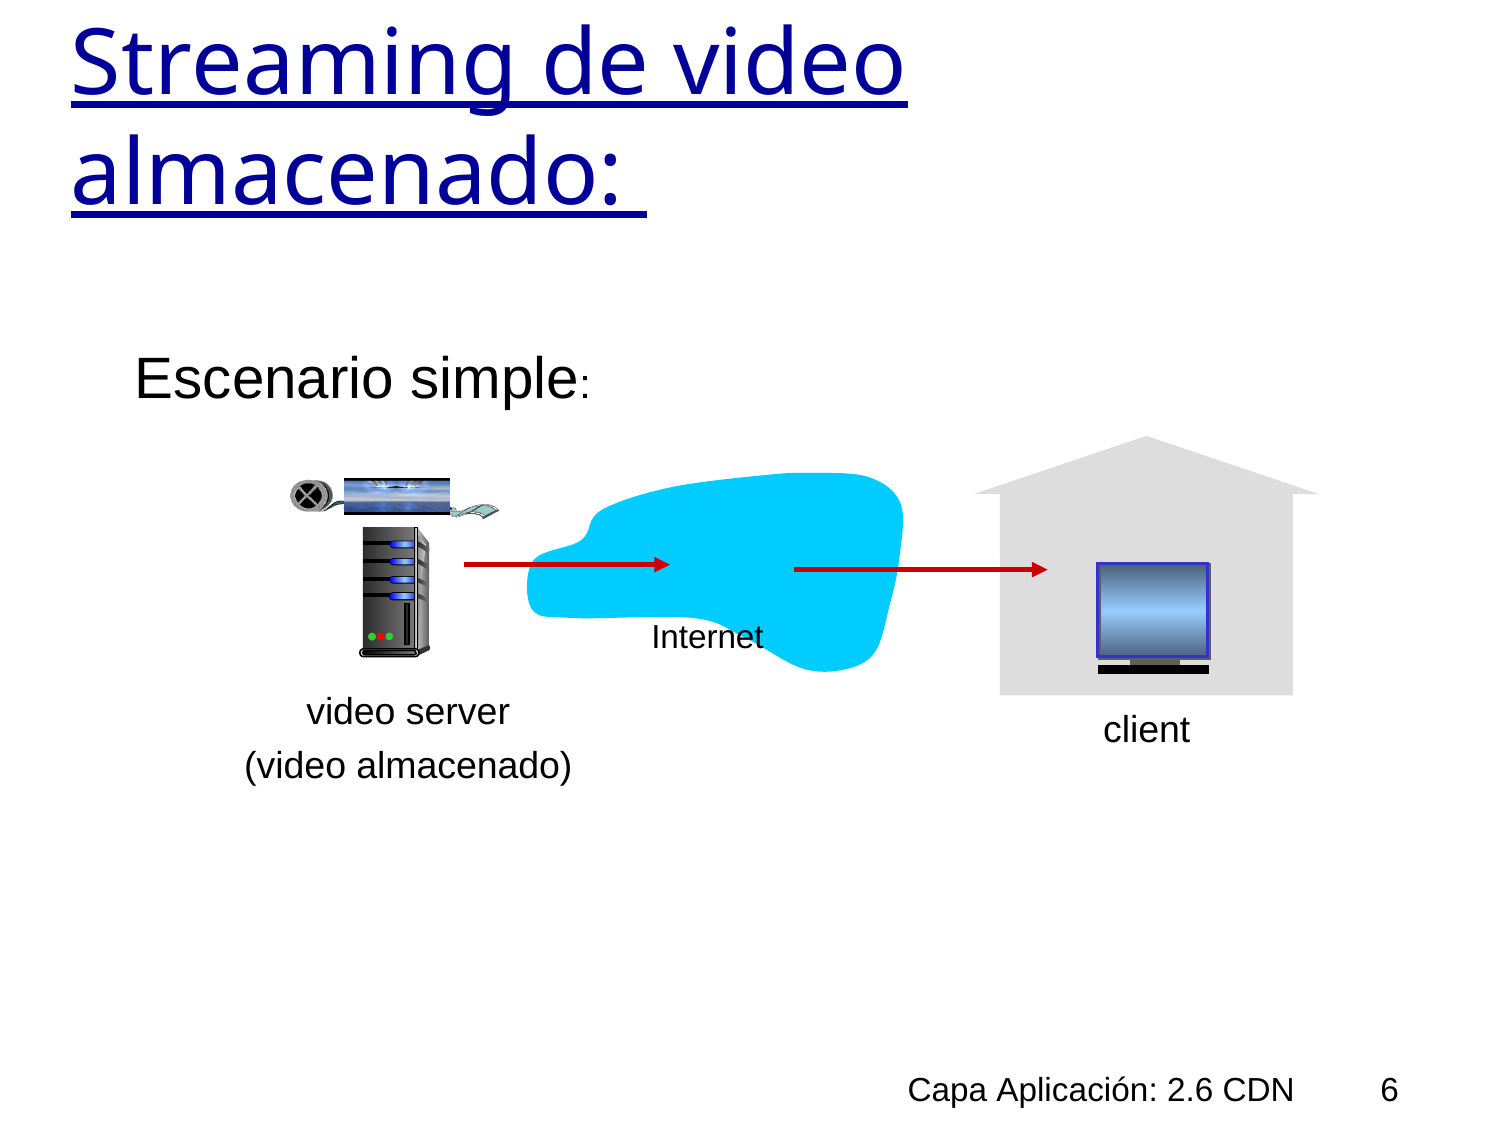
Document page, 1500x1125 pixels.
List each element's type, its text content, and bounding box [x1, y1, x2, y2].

picture [289, 467, 500, 527]
text_box [526, 472, 904, 672]
text_box [331, 469, 498, 505]
text_box client [1088, 697, 1206, 758]
text_box Internet [636, 607, 779, 664]
text_box [359, 527, 430, 657]
title Streaming de video almacenado: [55, 19, 1331, 207]
text_box [363, 515, 482, 525]
text_box Escenario simple: [119, 332, 606, 419]
text_box video server (video almacenado) [229, 679, 588, 795]
text_box [973, 435, 1320, 696]
